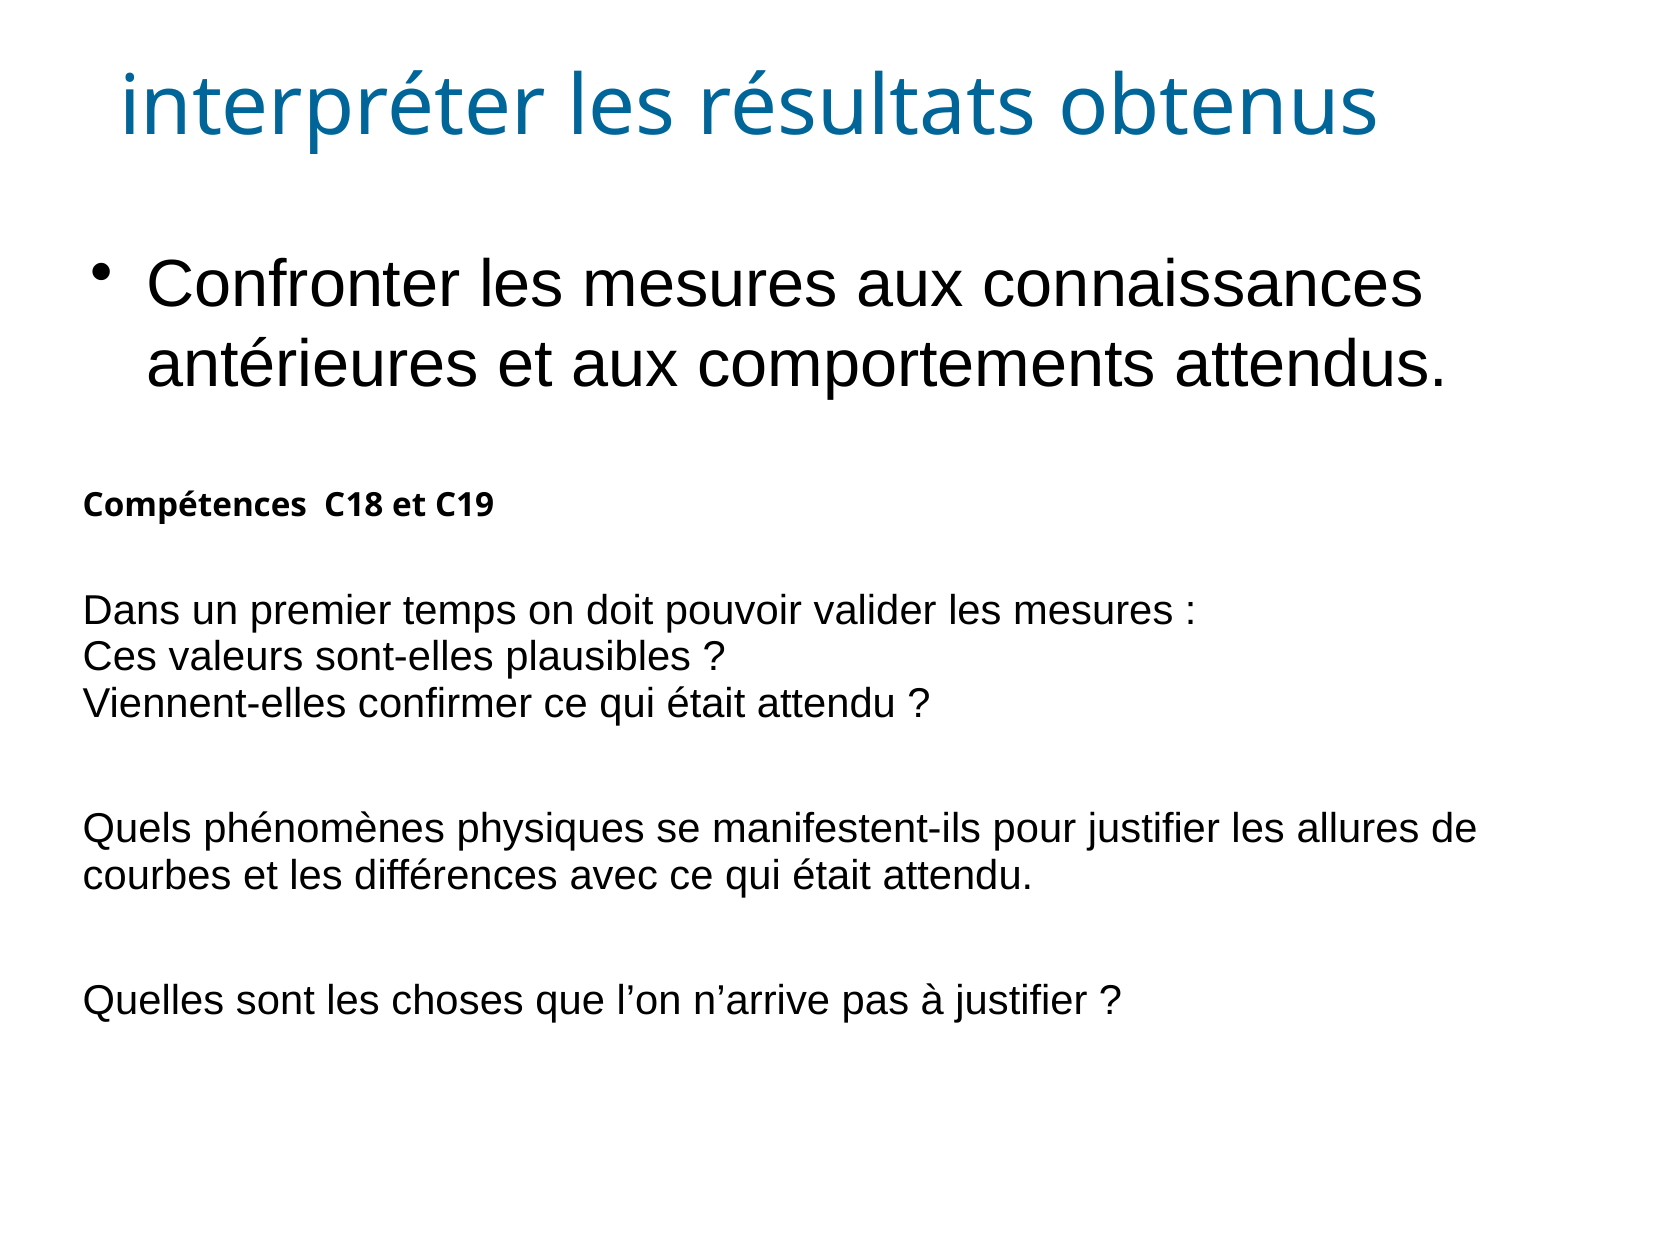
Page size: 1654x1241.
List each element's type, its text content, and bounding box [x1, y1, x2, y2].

text_box Confronter les mesures aux connaissances antérieures et aux comportements attendus. [75, 232, 1515, 514]
text_box Compétences C18 et C19 [67, 474, 1398, 567]
text_box Quelles sont les choses que l’on n’arrive pas à justifier ? [67, 969, 1138, 1032]
text_box Dans un premier temps on doit pouvoir valider les mesures : Ces valeurs sont-elles plausibles ? Viennent-elles confirmer ce qui était attendu ? [67, 579, 1495, 734]
text_box Quels phénomènes physiques se manifestent-ils pour justifier les allures de courbes et les différences avec ce qui était attendu. [67, 797, 1495, 906]
title interpréter les résultats obtenus [75, 7, 1426, 195]
